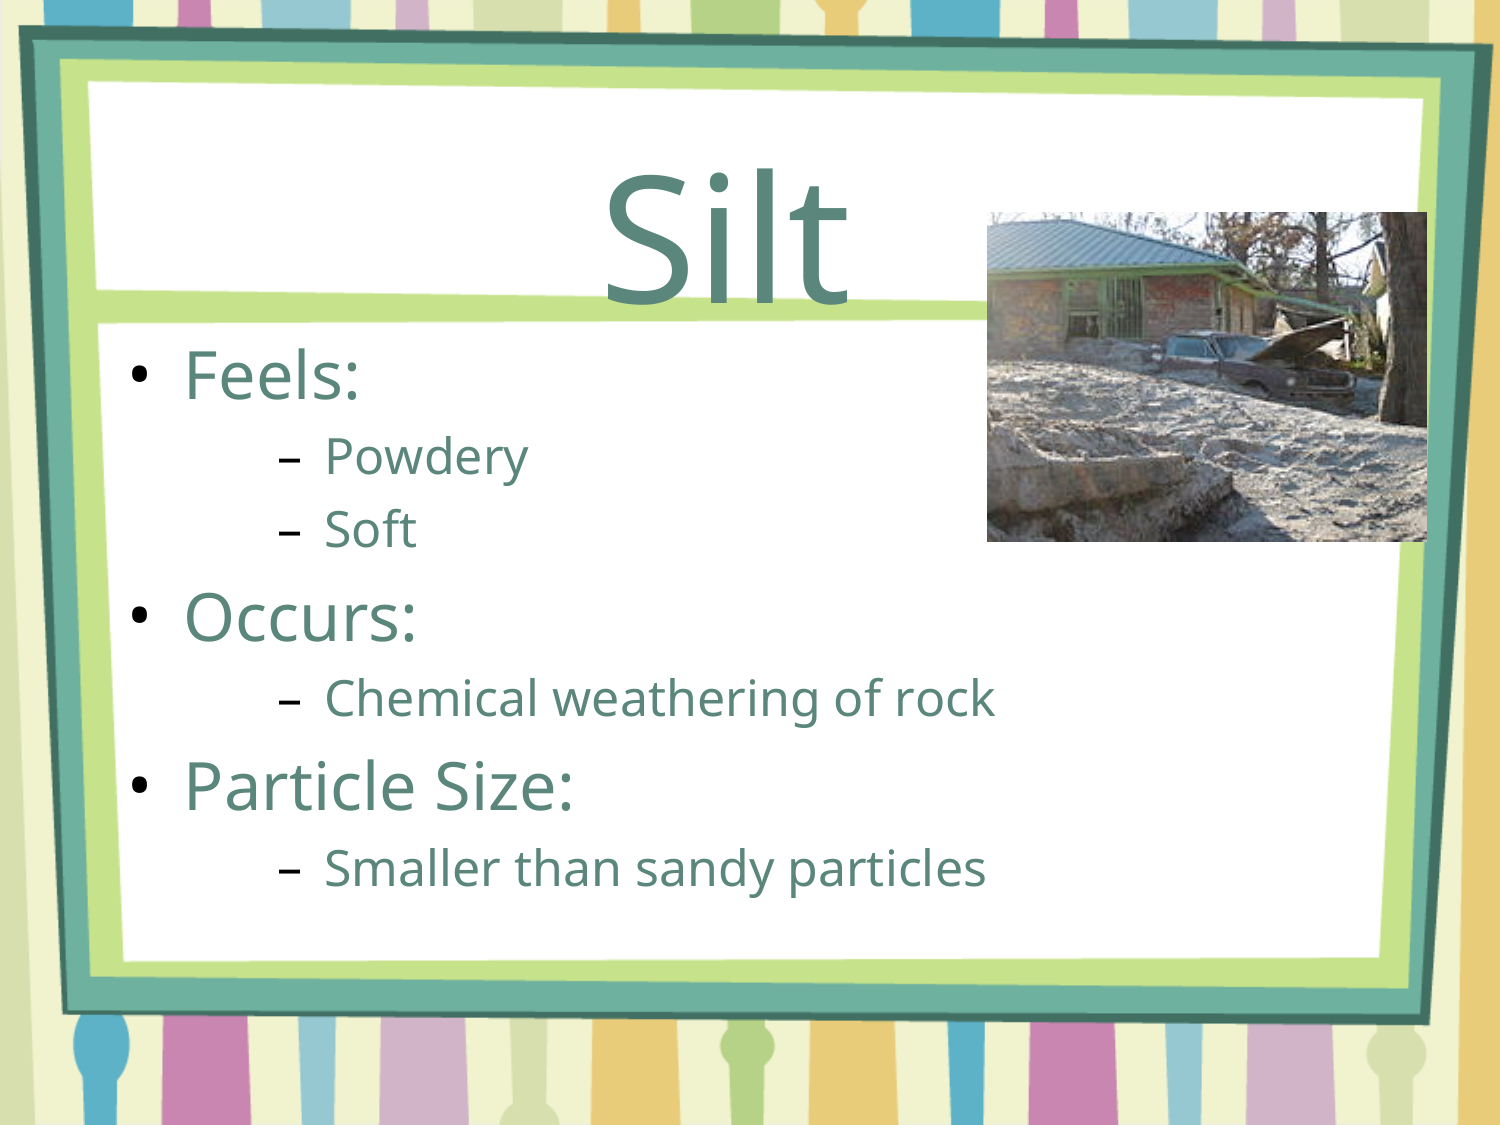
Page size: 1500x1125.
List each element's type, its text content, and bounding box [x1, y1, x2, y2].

title Silt [73, 118, 1424, 307]
picture [987, 212, 1427, 542]
list Feels: Powdery Soft Occurs: Chemical weathering of rock Particle Size: Smaller than sandy particles [112, 324, 1401, 1005]
